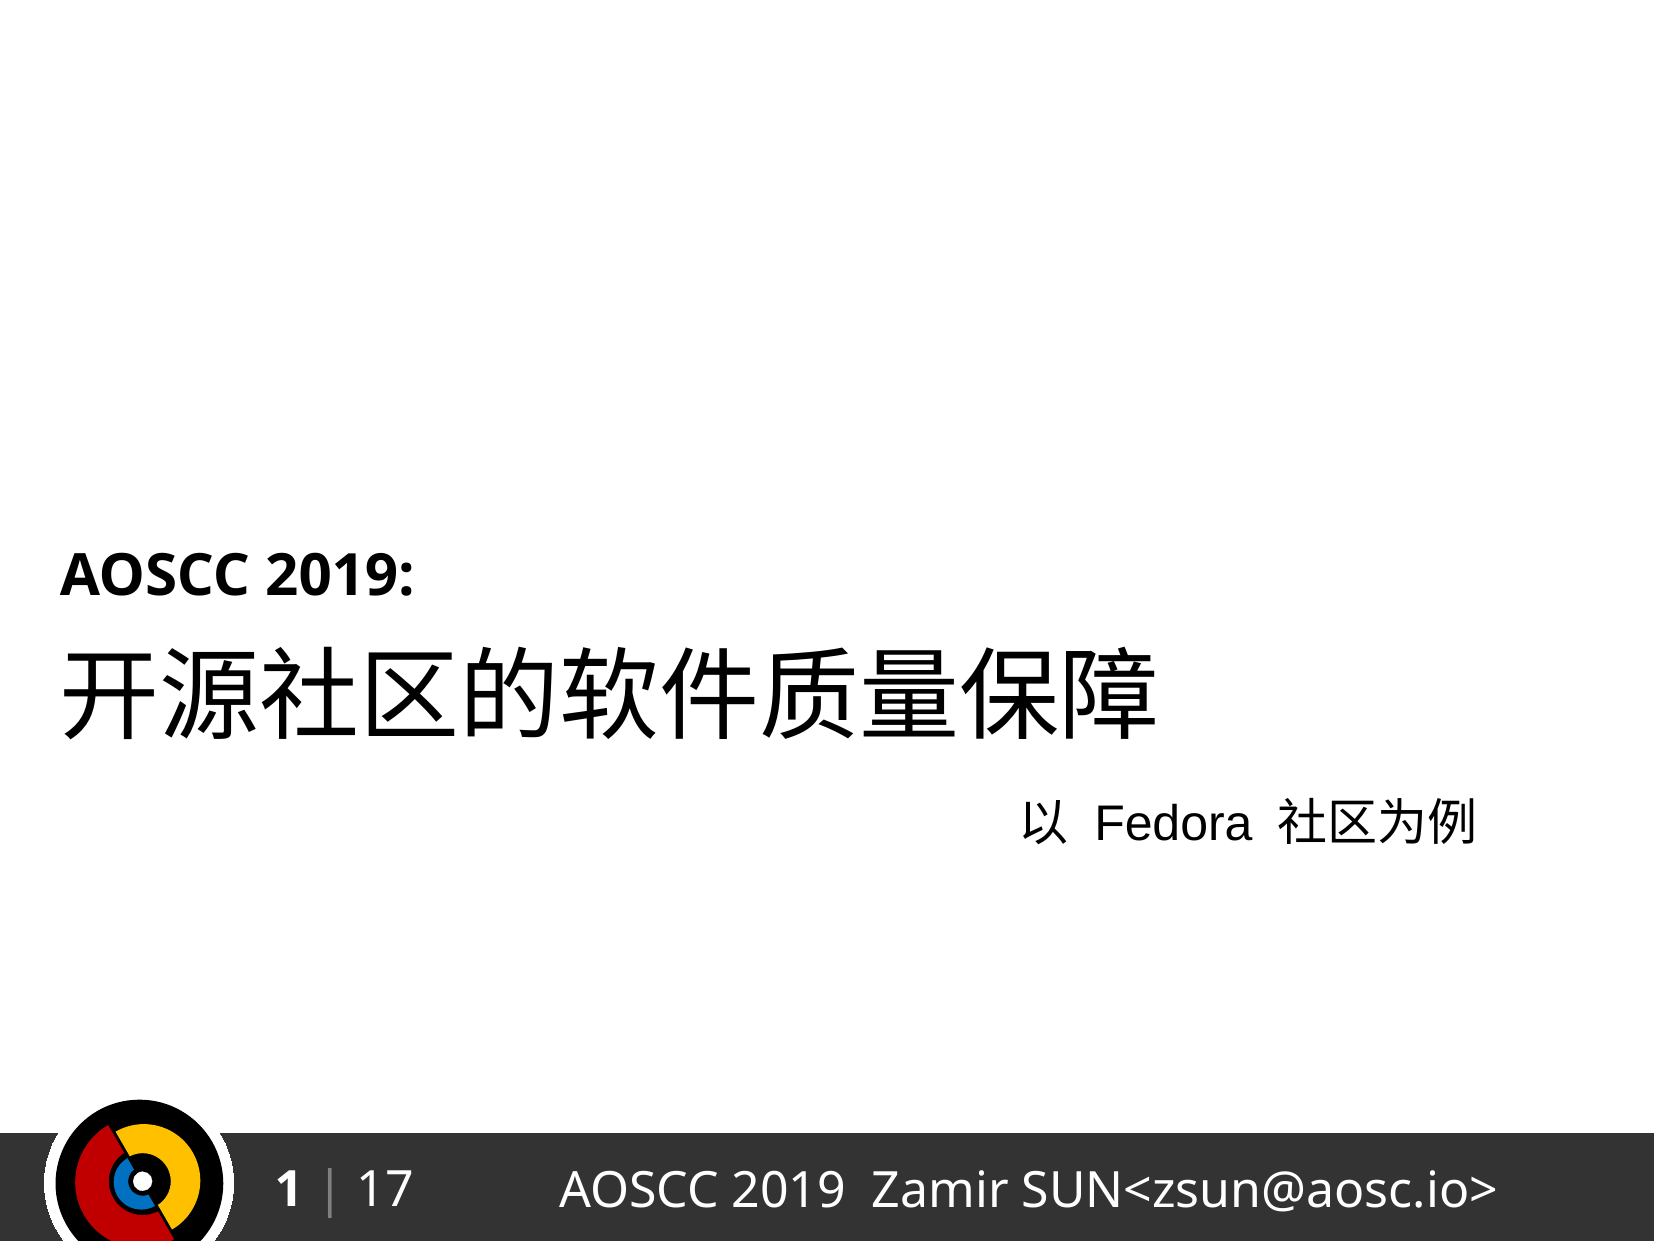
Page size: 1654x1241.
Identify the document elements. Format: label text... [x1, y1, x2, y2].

text_box 开源社区的软件质量保障 [45, 608, 1652, 920]
text_box 以 Fedora 社区为例 [1003, 774, 1493, 863]
text_box AOSCC 2019: [45, 525, 503, 608]
